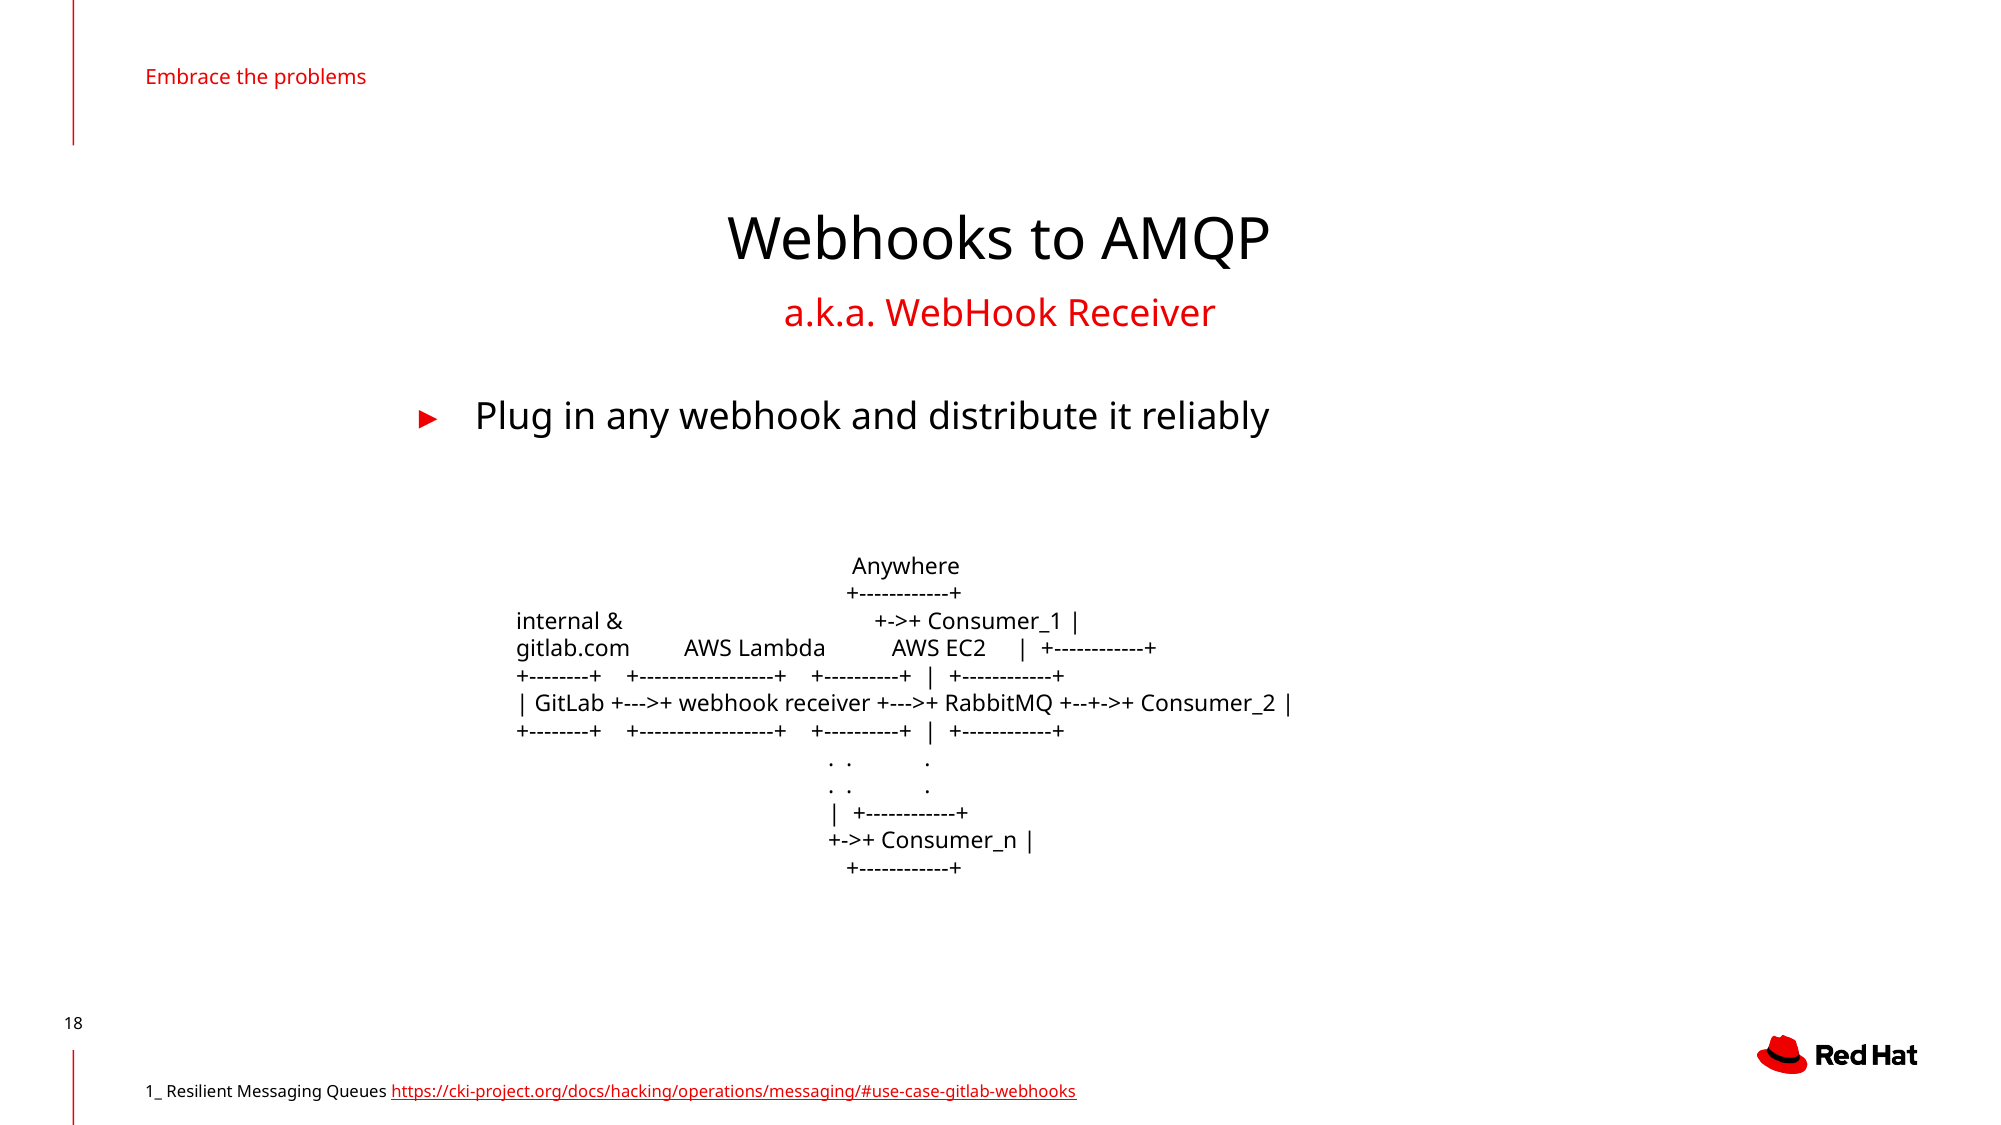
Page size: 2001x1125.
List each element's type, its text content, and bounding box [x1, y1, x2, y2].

text_box Anywhere +------------+ internal & +->+ Consumer_1 | gitlab.com AWS Lambda AWS EC2 | +------------+ +--------+ +------------------+ +----------+ | +------------+ | GitLab +--->+ webhook receiver +--->+ RabbitMQ +--+->+ Consumer_2 | +--------+ +------------------+ +----------+ | +------------+ . . . . . . | +------------+ +->+ Consumer_n | +------------+ [501, 536, 1499, 970]
list Plug in any webhook and distribute it reliably [399, 376, 1595, 494]
title Webhooks to AMQP [145, 180, 1855, 271]
slide_number <number> [13, 1012, 134, 1036]
subtitle 1_ Resilient Messaging Queues https://cki-project.org/docs/hacking/operations/messaging/#use-case-gitlab-webhooks [145, 1012, 1458, 1104]
subtitle a.k.a. WebHook Receiver [145, 271, 1855, 320]
subtitle Embrace the problems [73, 9, 919, 143]
picture [1757, 1035, 1918, 1074]
